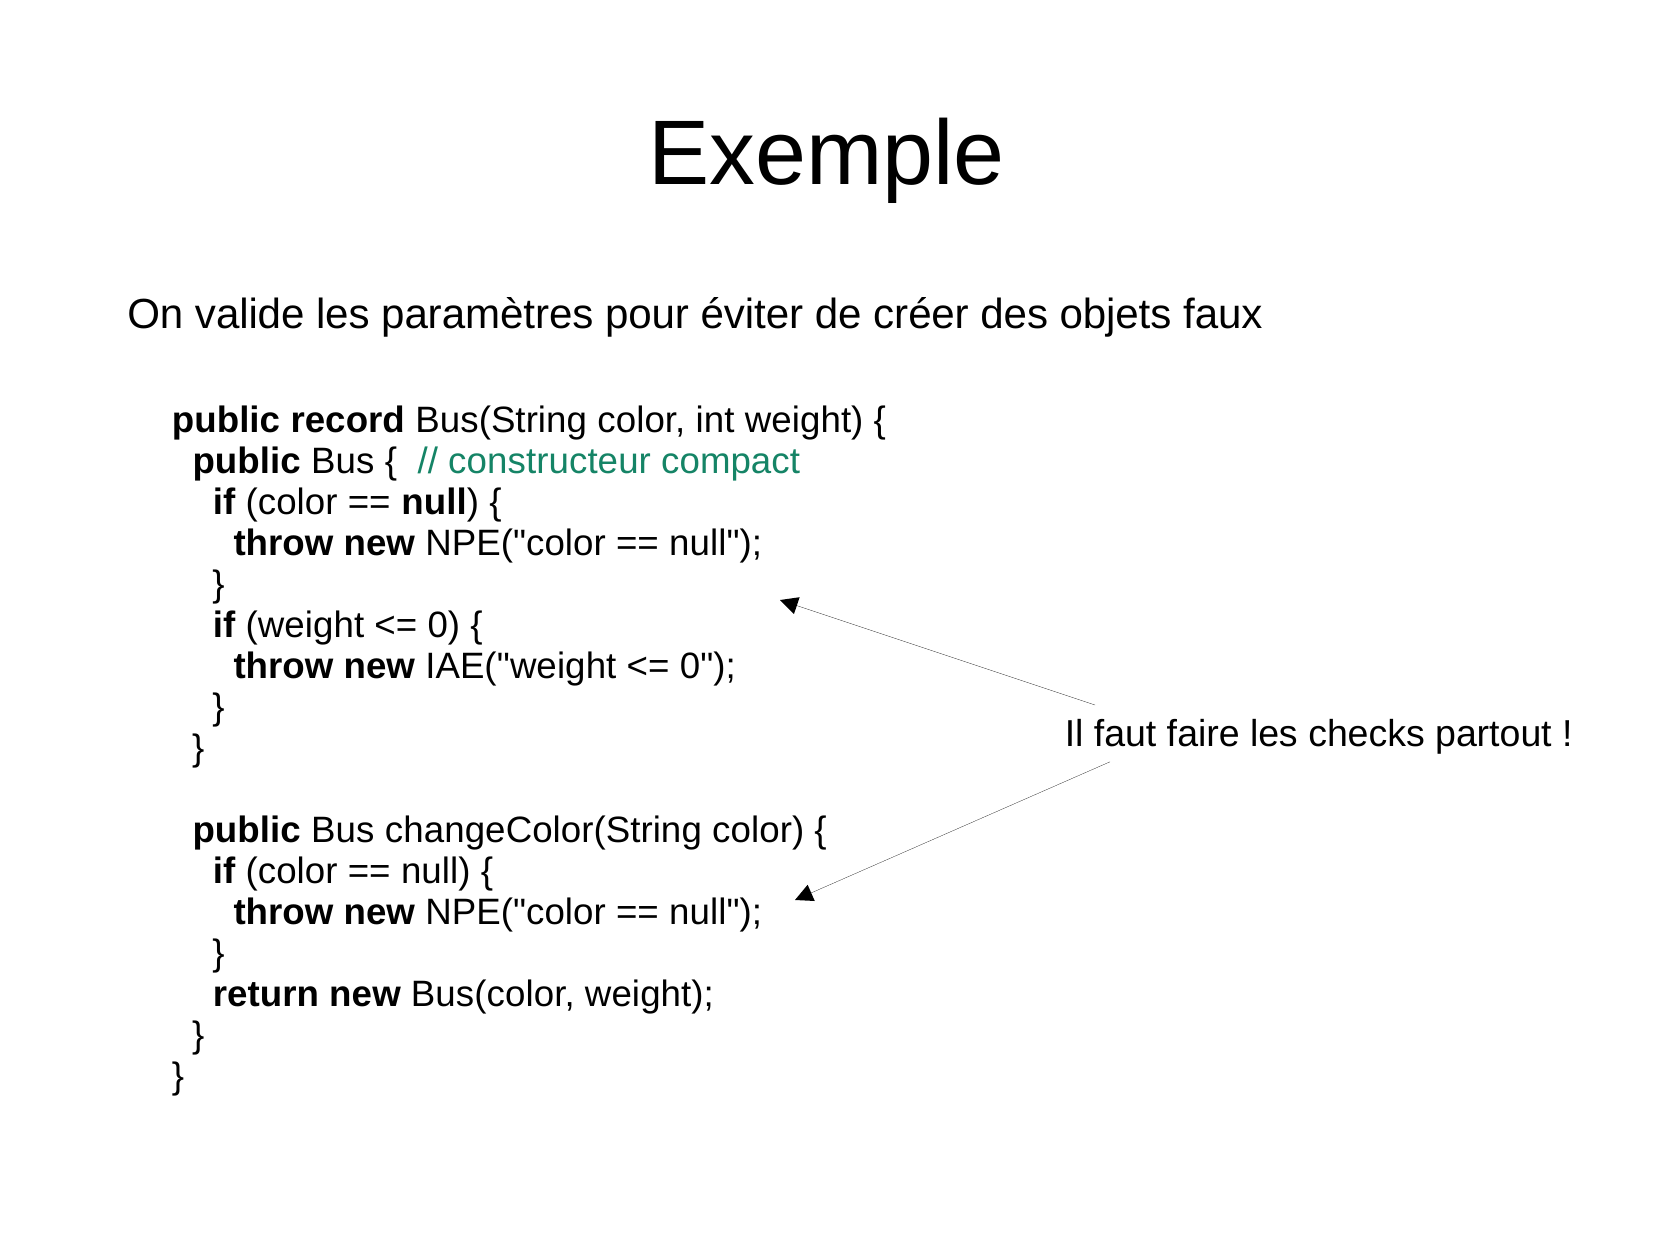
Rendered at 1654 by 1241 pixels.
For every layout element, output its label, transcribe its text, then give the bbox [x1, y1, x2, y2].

text_box Il faut faire les checks partout ! [1050, 705, 1588, 762]
list On valide les paramètres pour éviter de créer des objets faux public record Bus(String color, int weight) { public Bus { // constructeur compact if (color == null) { throw new NPE("color == null"); } if (weight <= 0) { throw new IAE("weight <= 0"); } } public Bus changeColor(String color) { if (color == null) { throw new NPE("color == null"); } return new Bus(color, weight); } } [82, 290, 1306, 1111]
title Exemple [82, 49, 1571, 257]
